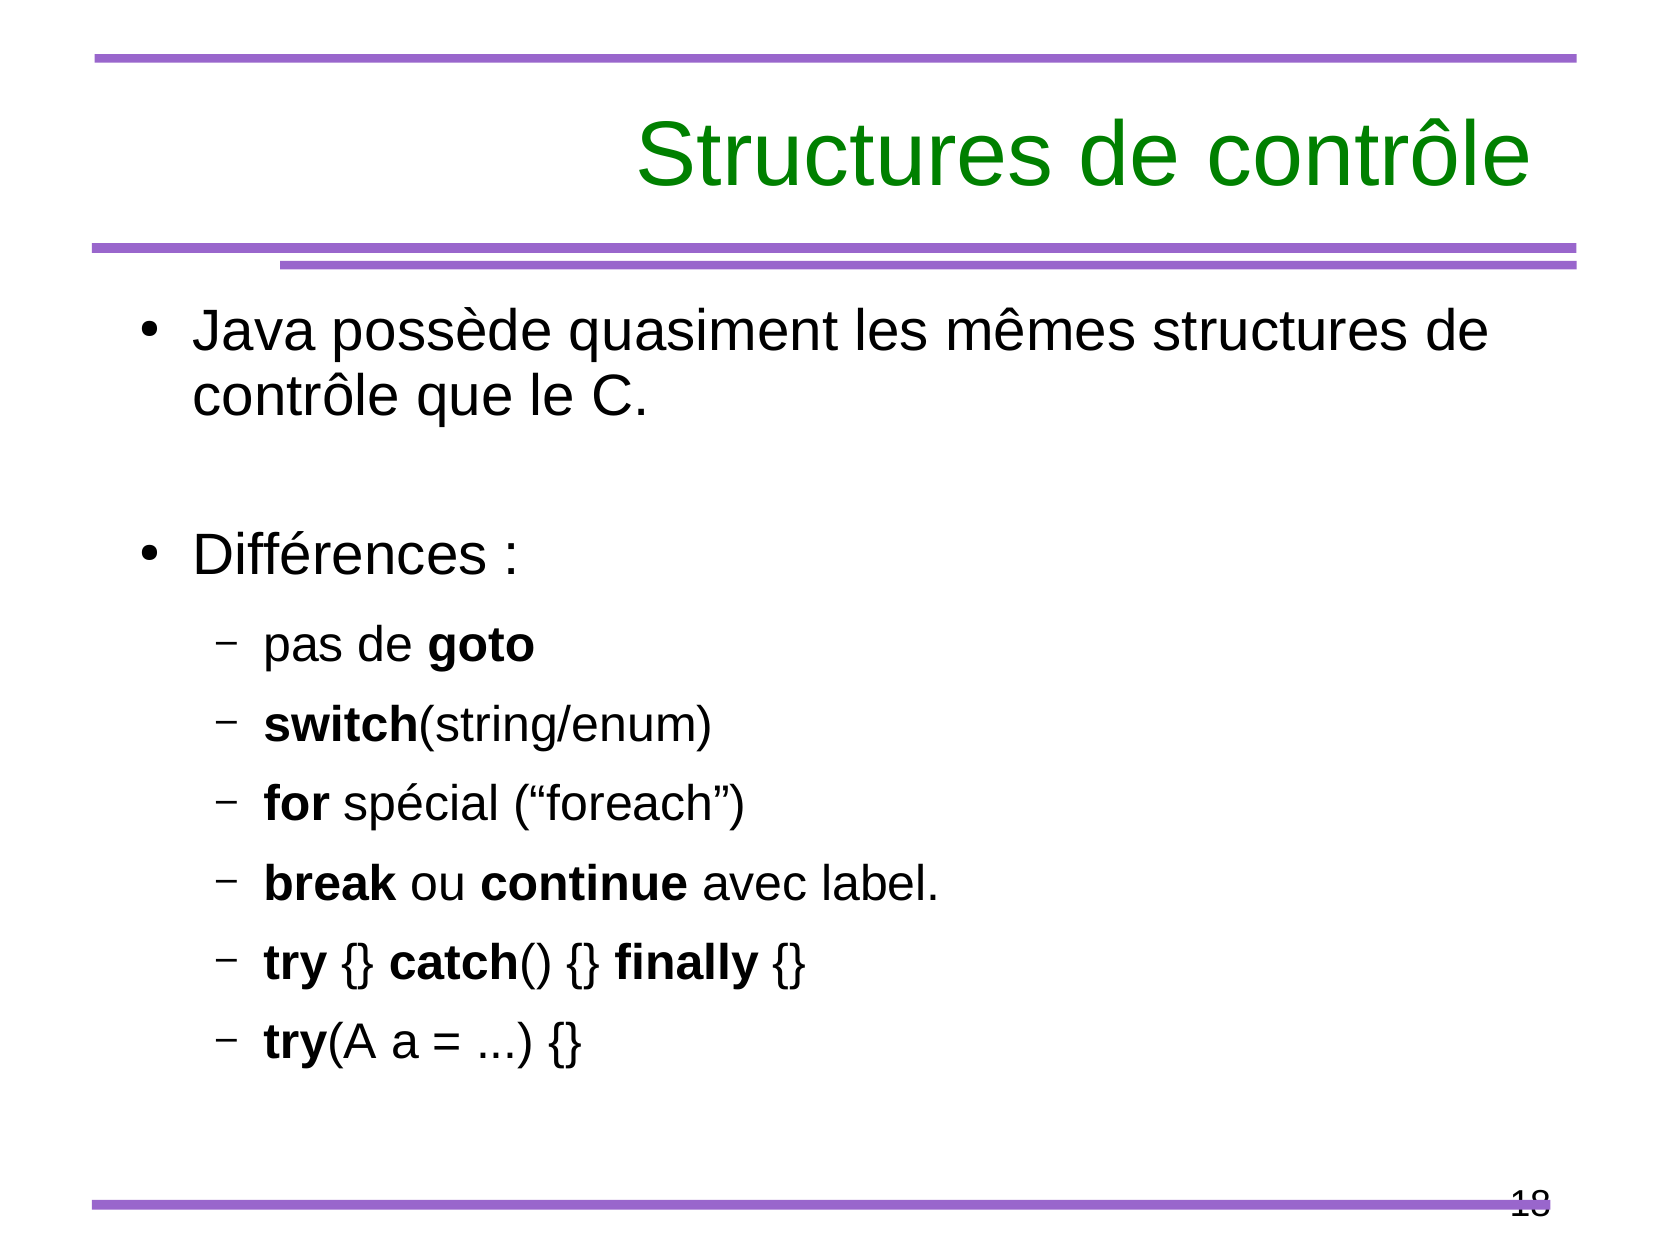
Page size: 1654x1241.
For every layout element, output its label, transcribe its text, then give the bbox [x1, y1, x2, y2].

title Structures de contrôle [121, 49, 1534, 257]
list Java possède quasiment les mêmes structures de contrôle que le C. Différences : pas de goto switch(string/enum) for spécial (“foreach”) break ou continue avec label. try {} catch() {} finally {} try(A a = ...) {} [121, 297, 1534, 1168]
